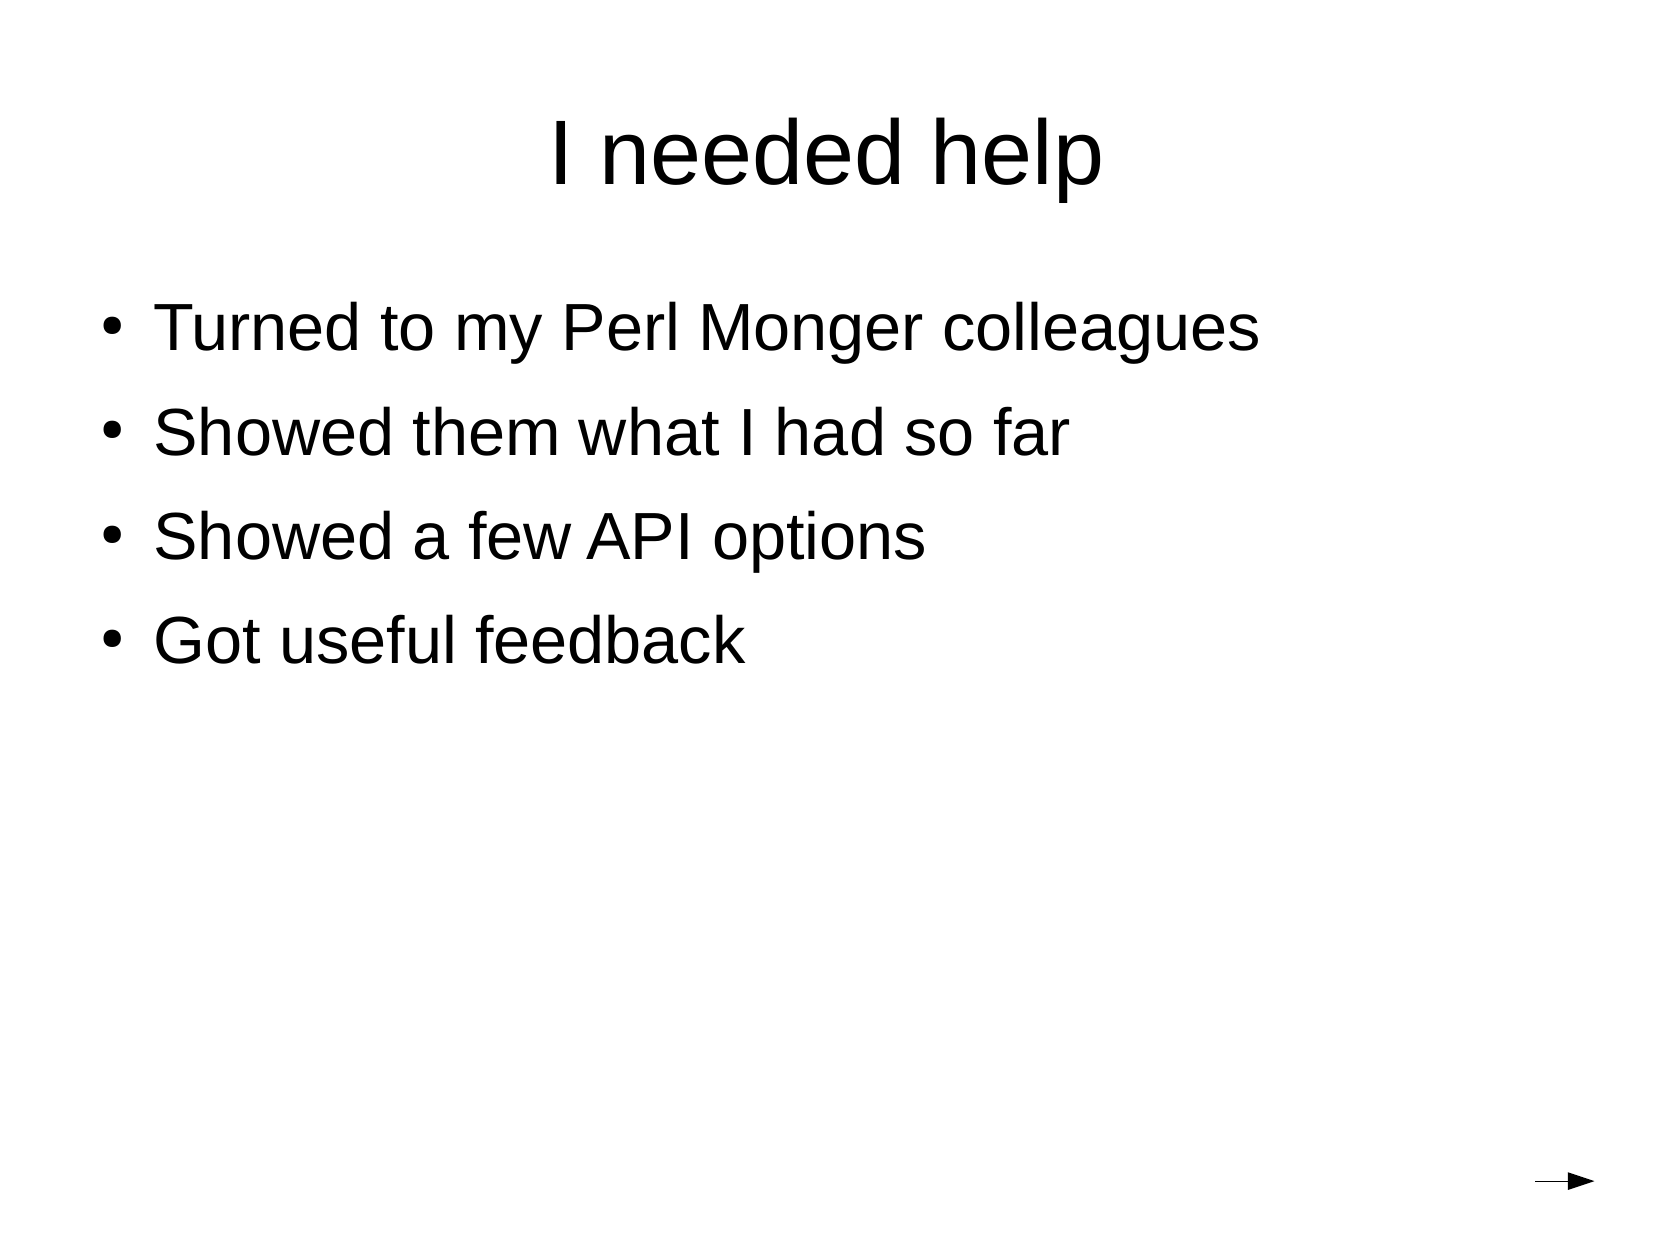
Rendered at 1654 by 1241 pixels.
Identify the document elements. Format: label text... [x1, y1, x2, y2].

title I needed help [82, 56, 1571, 250]
list Turned to my Perl Monger colleagues Showed them what I had so far Showed a few API options Got useful feedback [82, 290, 1571, 1094]
